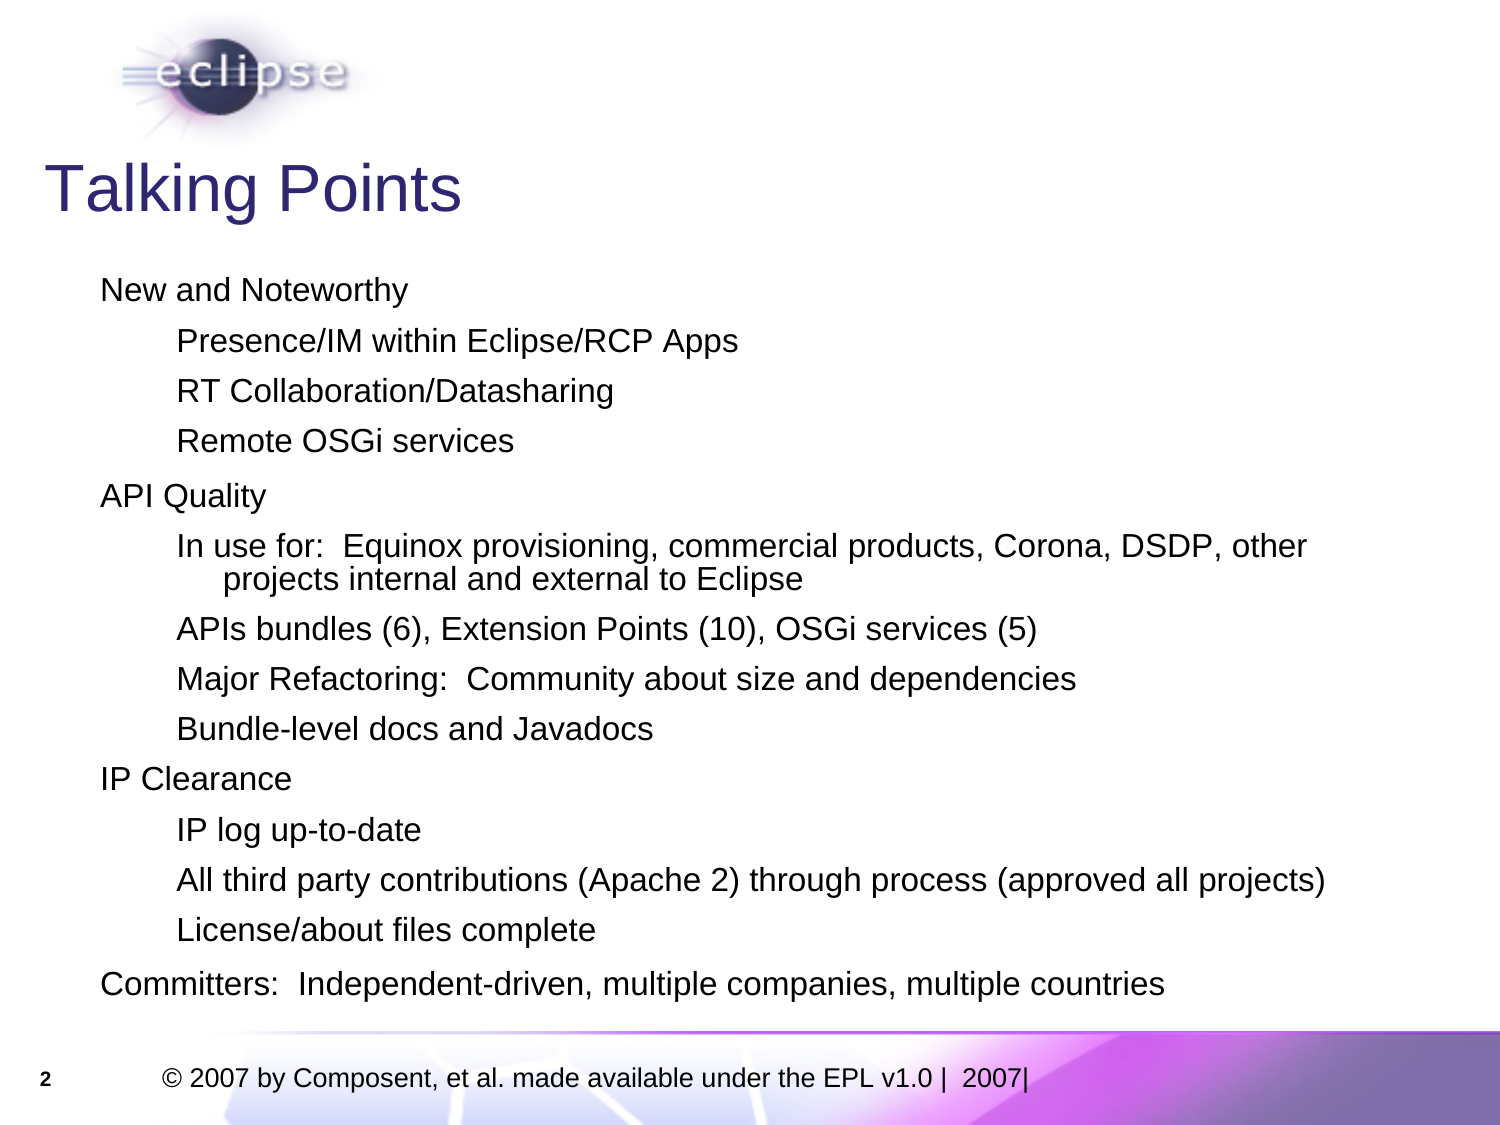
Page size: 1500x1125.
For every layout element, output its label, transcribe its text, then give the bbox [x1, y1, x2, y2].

title Talking Points [30, 150, 1383, 241]
list New and Noteworthy Presence/IM within Eclipse/RCP Apps RT Collaboration/Datasharing Remote OSGi services API Quality In use for: Equinox provisioning, commercial products, Corona, DSDP, other projects internal and external to Eclipse APIs bundles (6), Extension Points (10), OSGi services (5) Major Refactoring: Community about size and dependencies Bundle-level docs and Javadocs IP Clearance IP log up-to-date All third party contributions (Apache 2) through process (approved all projects) License/about files complete Committers: Independent-driven, multiple companies, multiple countries [85, 263, 1399, 1036]
picture [92, 1031, 1500, 1125]
picture [87, 12, 389, 147]
